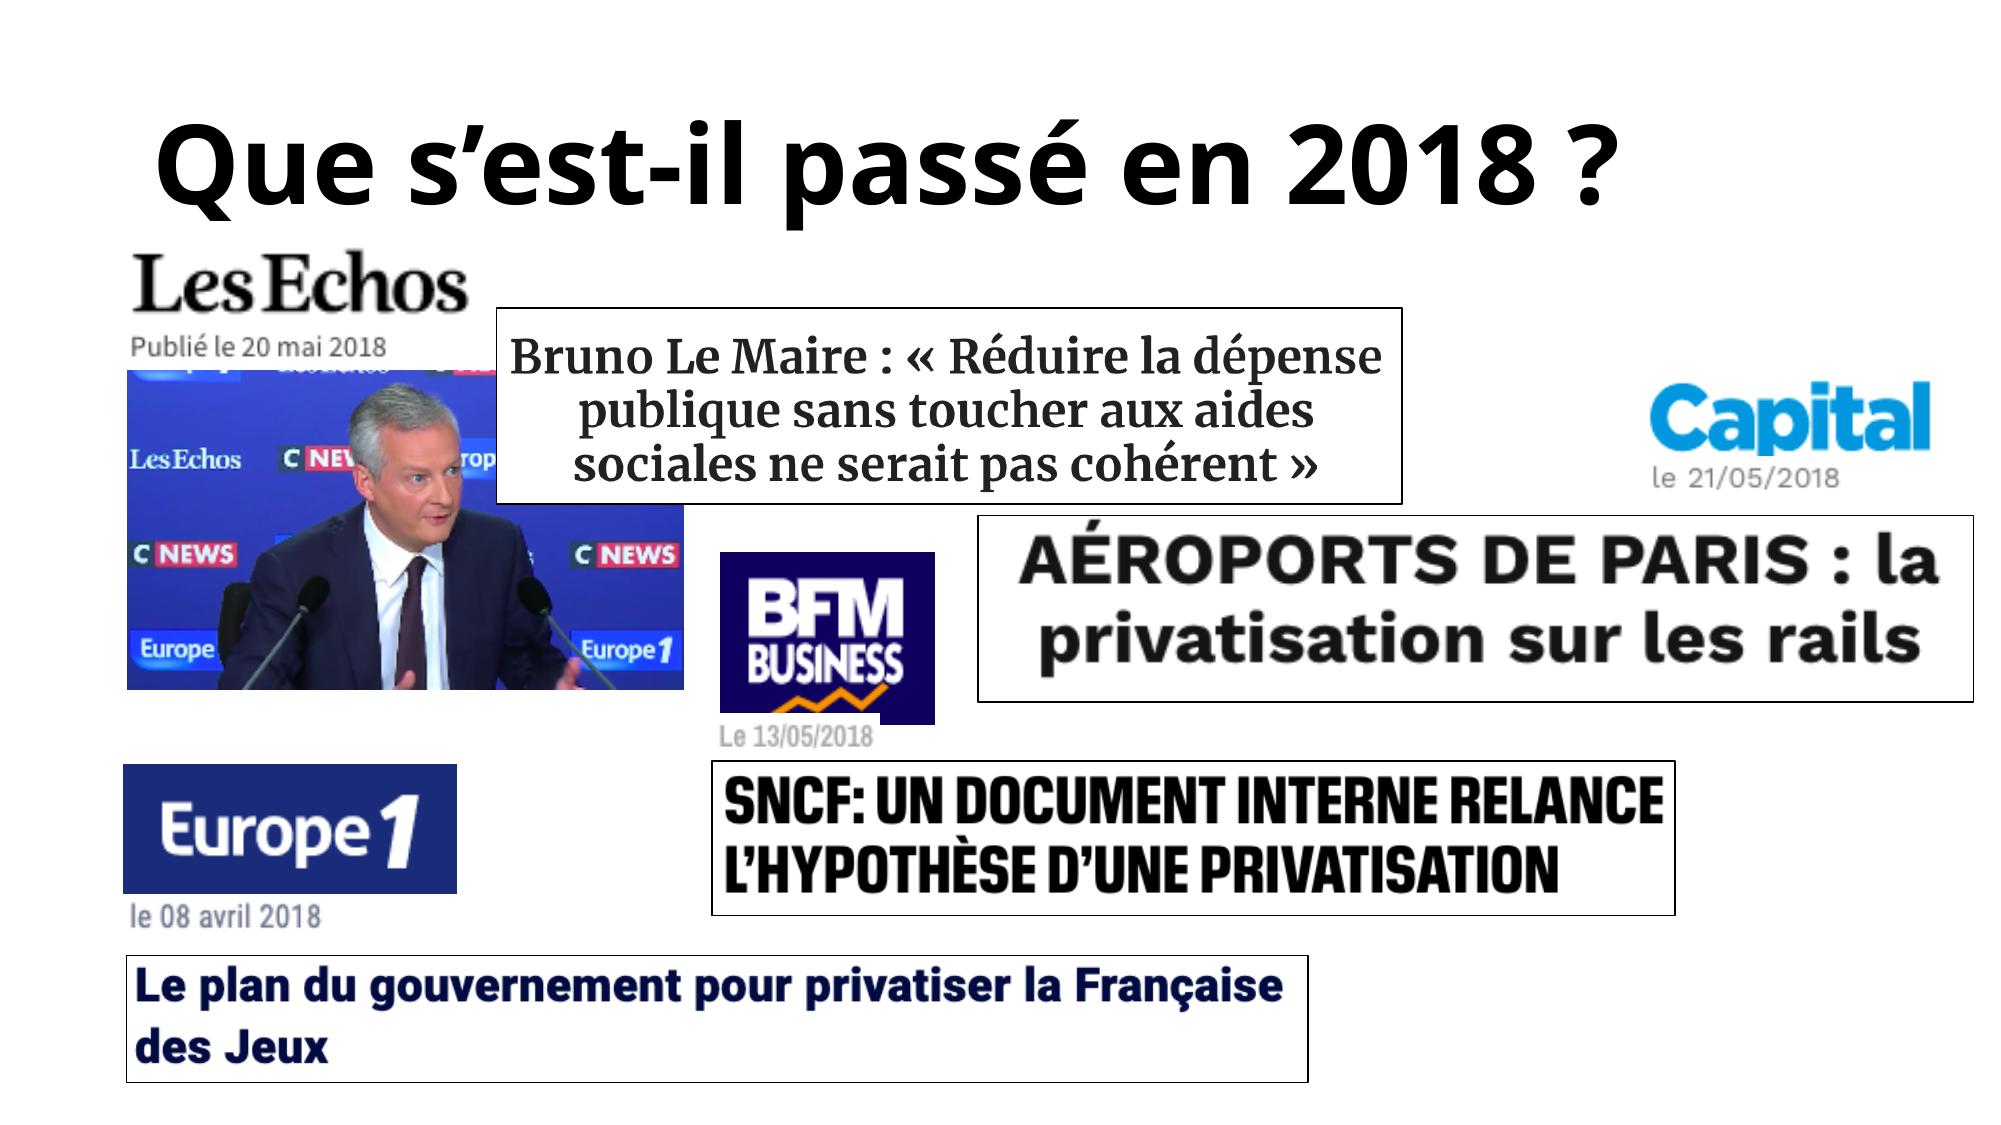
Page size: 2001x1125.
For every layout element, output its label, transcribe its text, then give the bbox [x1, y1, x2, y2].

picture [123, 764, 457, 941]
title Que s’est-il passé en 2018 ? [137, 59, 1863, 278]
picture [497, 308, 1402, 504]
picture [978, 516, 1973, 701]
picture [111, 221, 684, 690]
picture [712, 552, 935, 760]
picture [712, 761, 1675, 915]
picture [1630, 367, 1945, 505]
picture [127, 956, 1308, 1082]
